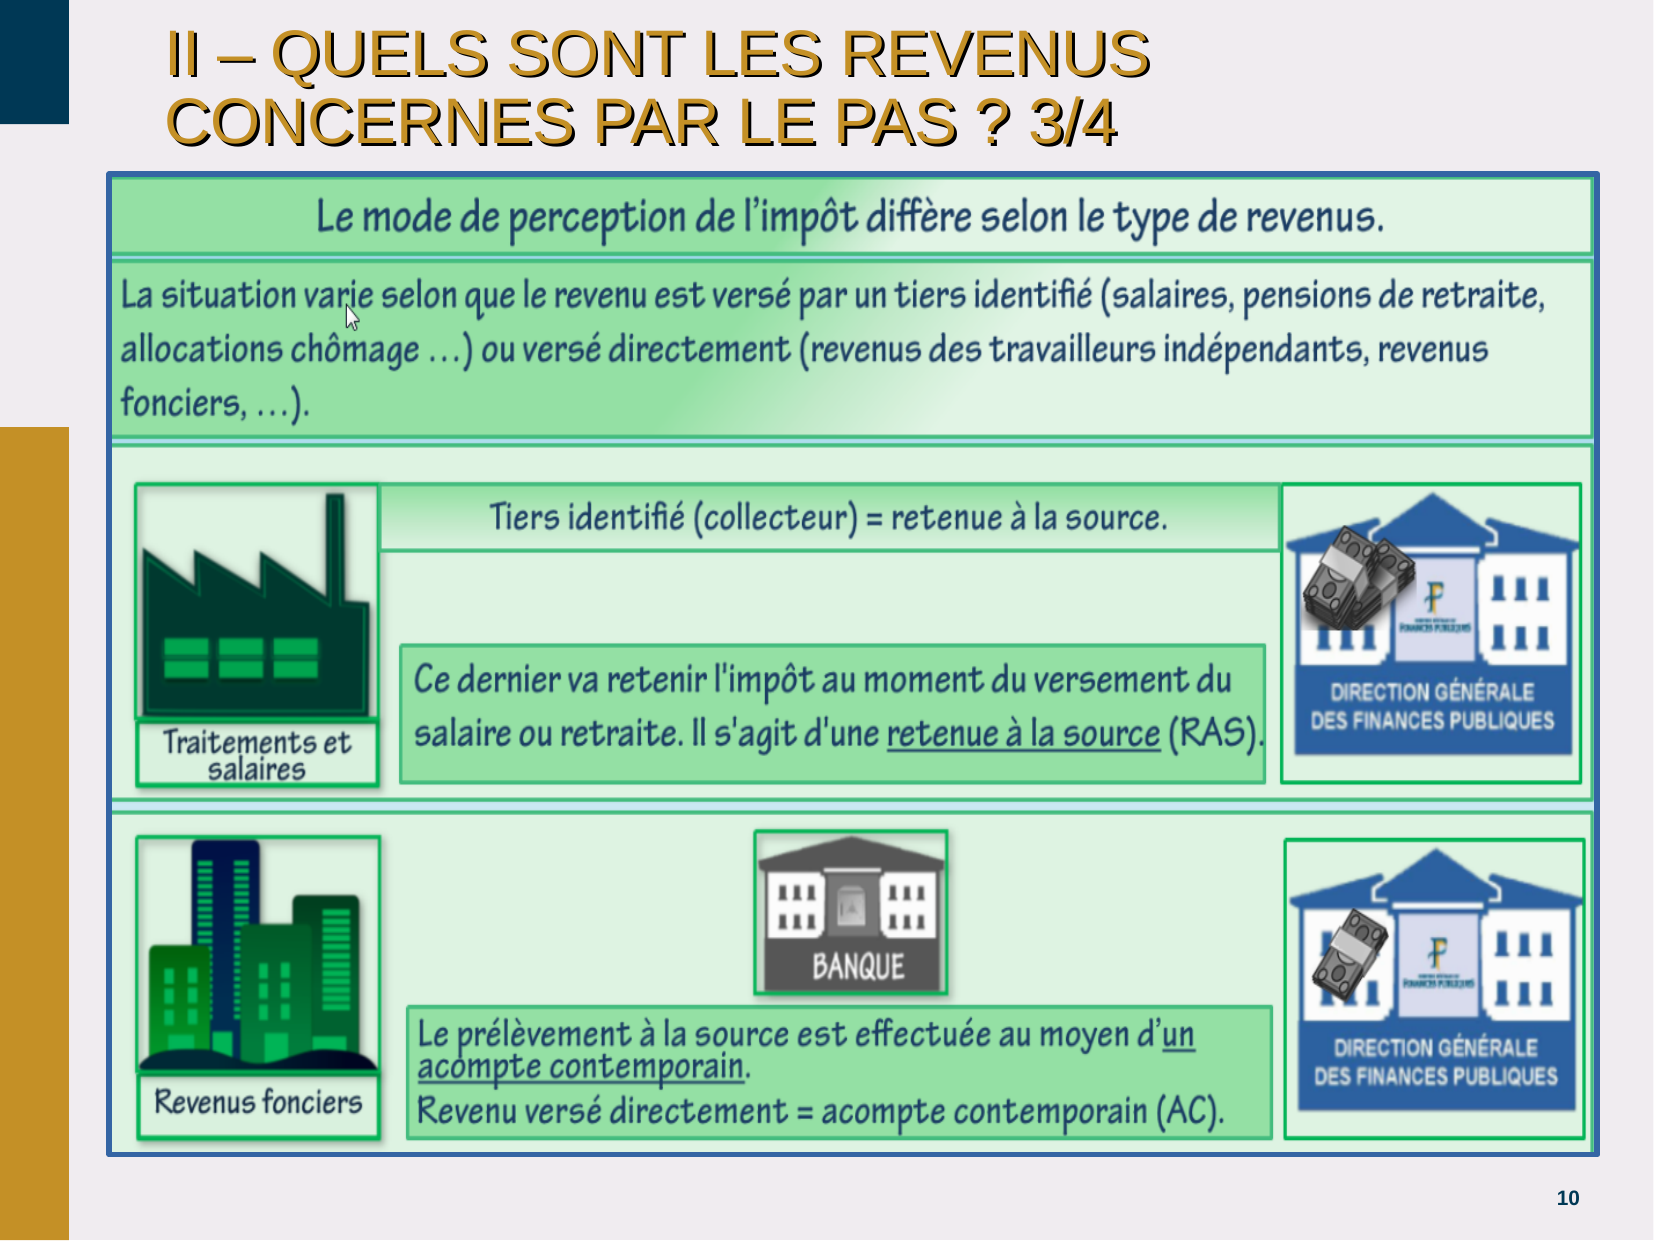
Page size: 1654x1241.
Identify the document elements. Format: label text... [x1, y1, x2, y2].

title II – QUELS SONT LES REVENUS CONCERNES PAR LE PAS ? 3/4 [164, 18, 1300, 159]
picture [112, 177, 1595, 1152]
text_box <numéro> [1429, 1181, 1595, 1220]
